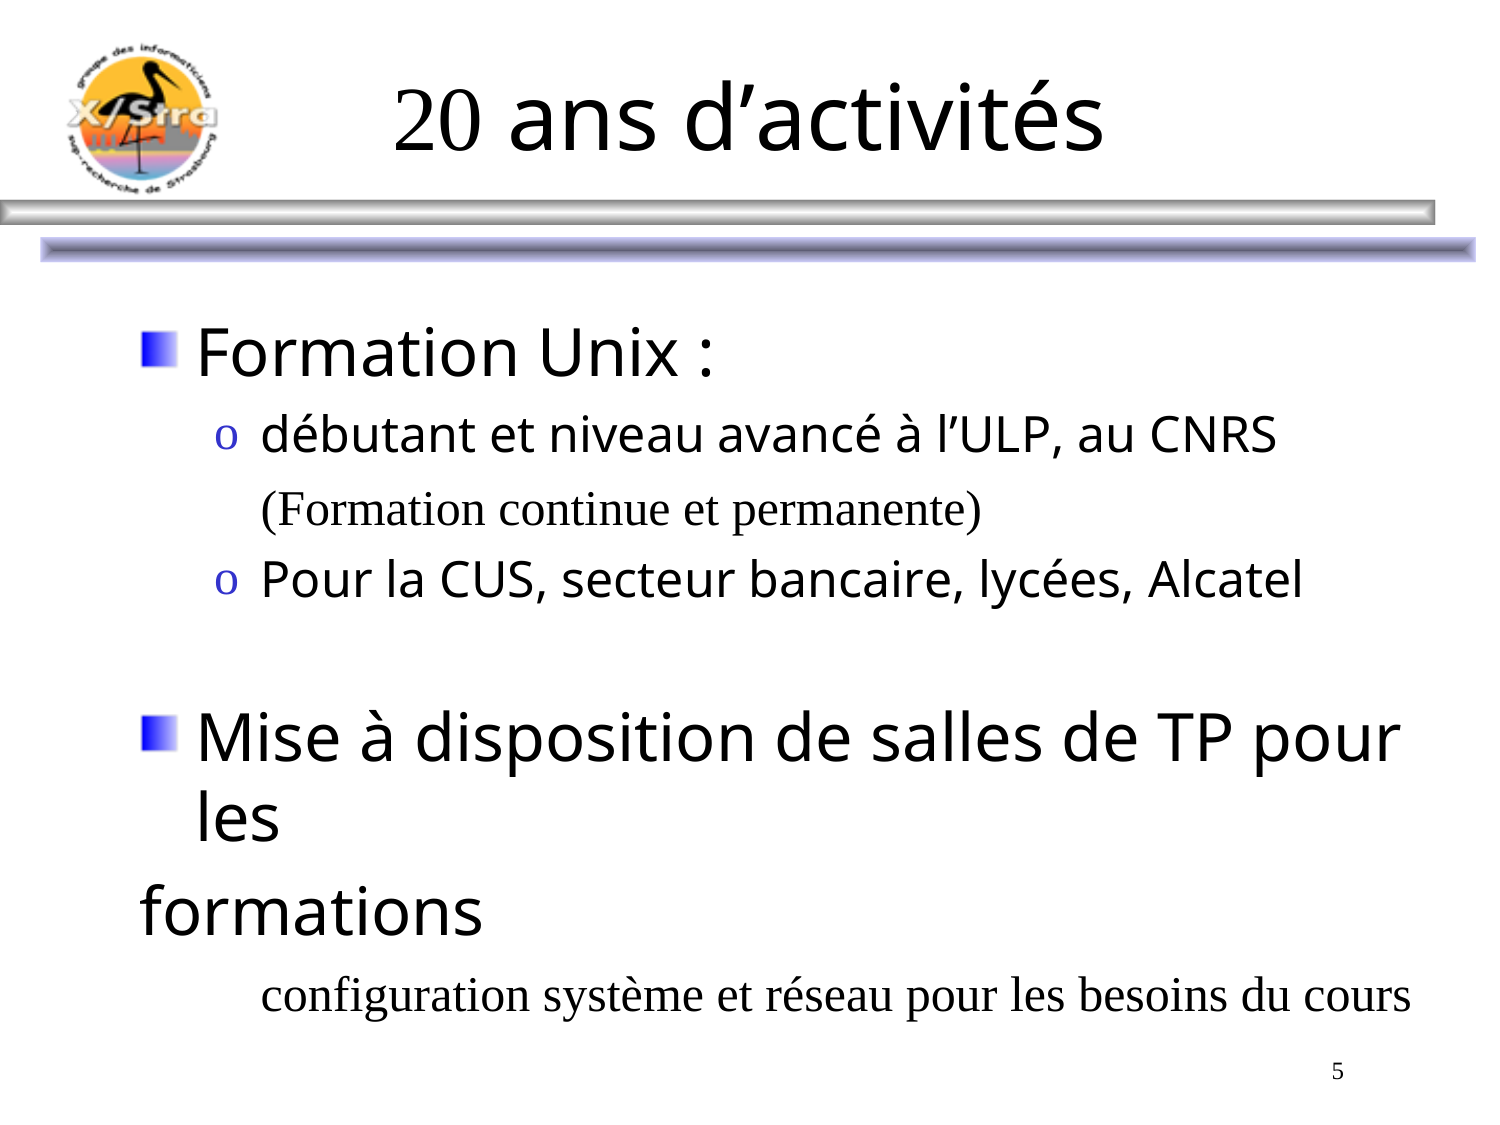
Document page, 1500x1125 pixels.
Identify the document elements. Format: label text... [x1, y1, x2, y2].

list Formation Unix : débutant et niveau avancé à l’ULP, au CNRS (Formation continue et permanente) Pour la CUS, secteur bancaire, lycées, Alcatel Mise à disposition de salles de TP pour les formations configuration système et réseau pour les besoins du cours [123, 302, 1458, 978]
picture [53, 30, 231, 208]
title 20 ans d’activités [59, 0, 1441, 177]
